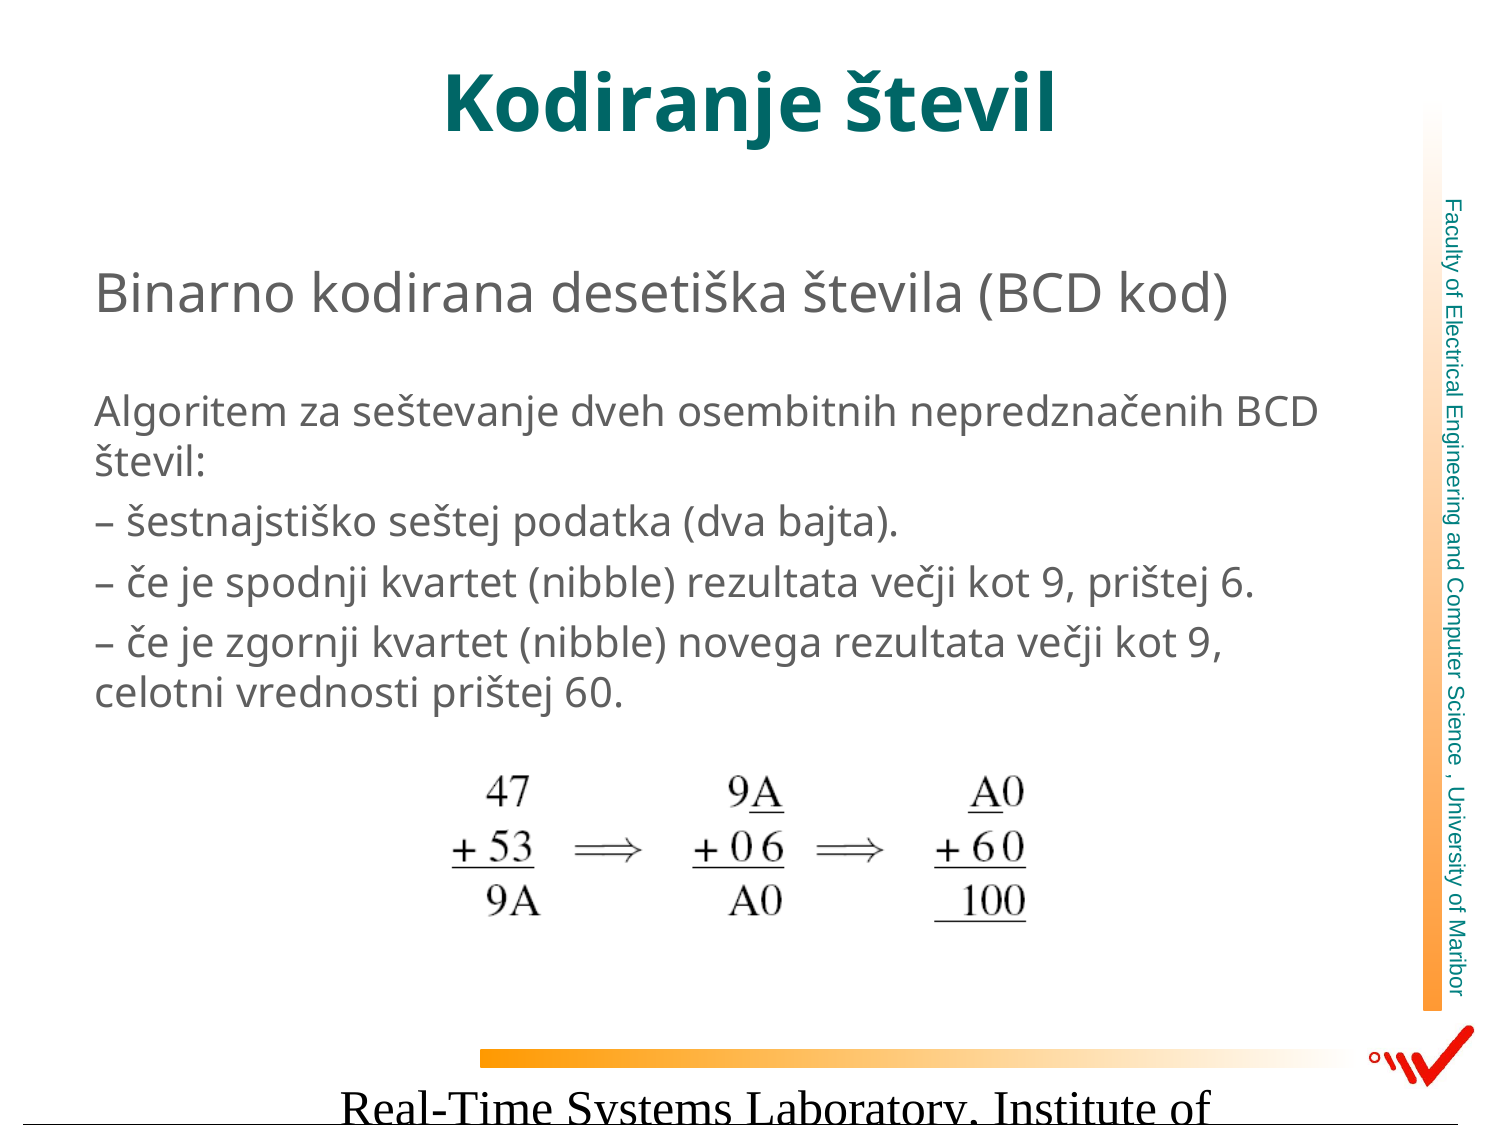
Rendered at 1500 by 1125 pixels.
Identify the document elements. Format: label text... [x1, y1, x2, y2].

title Kodiranje števil [75, 45, 1426, 233]
list Binarno kodirana desetiška števila (BCD kod) Algoritem za seštevanje dveh osembitnih nepredznačenih BCD števil: – šestnajstiško seštej podatka (dva bajta). – če je spodnji kvartet (nibble) rezultata večji kot 9, prištej 6. – če je zgornji kvartet (nibble) novega rezultata večji kot 9, celotni vrednosti prištej 60. [79, 251, 1369, 994]
picture [417, 746, 1060, 941]
